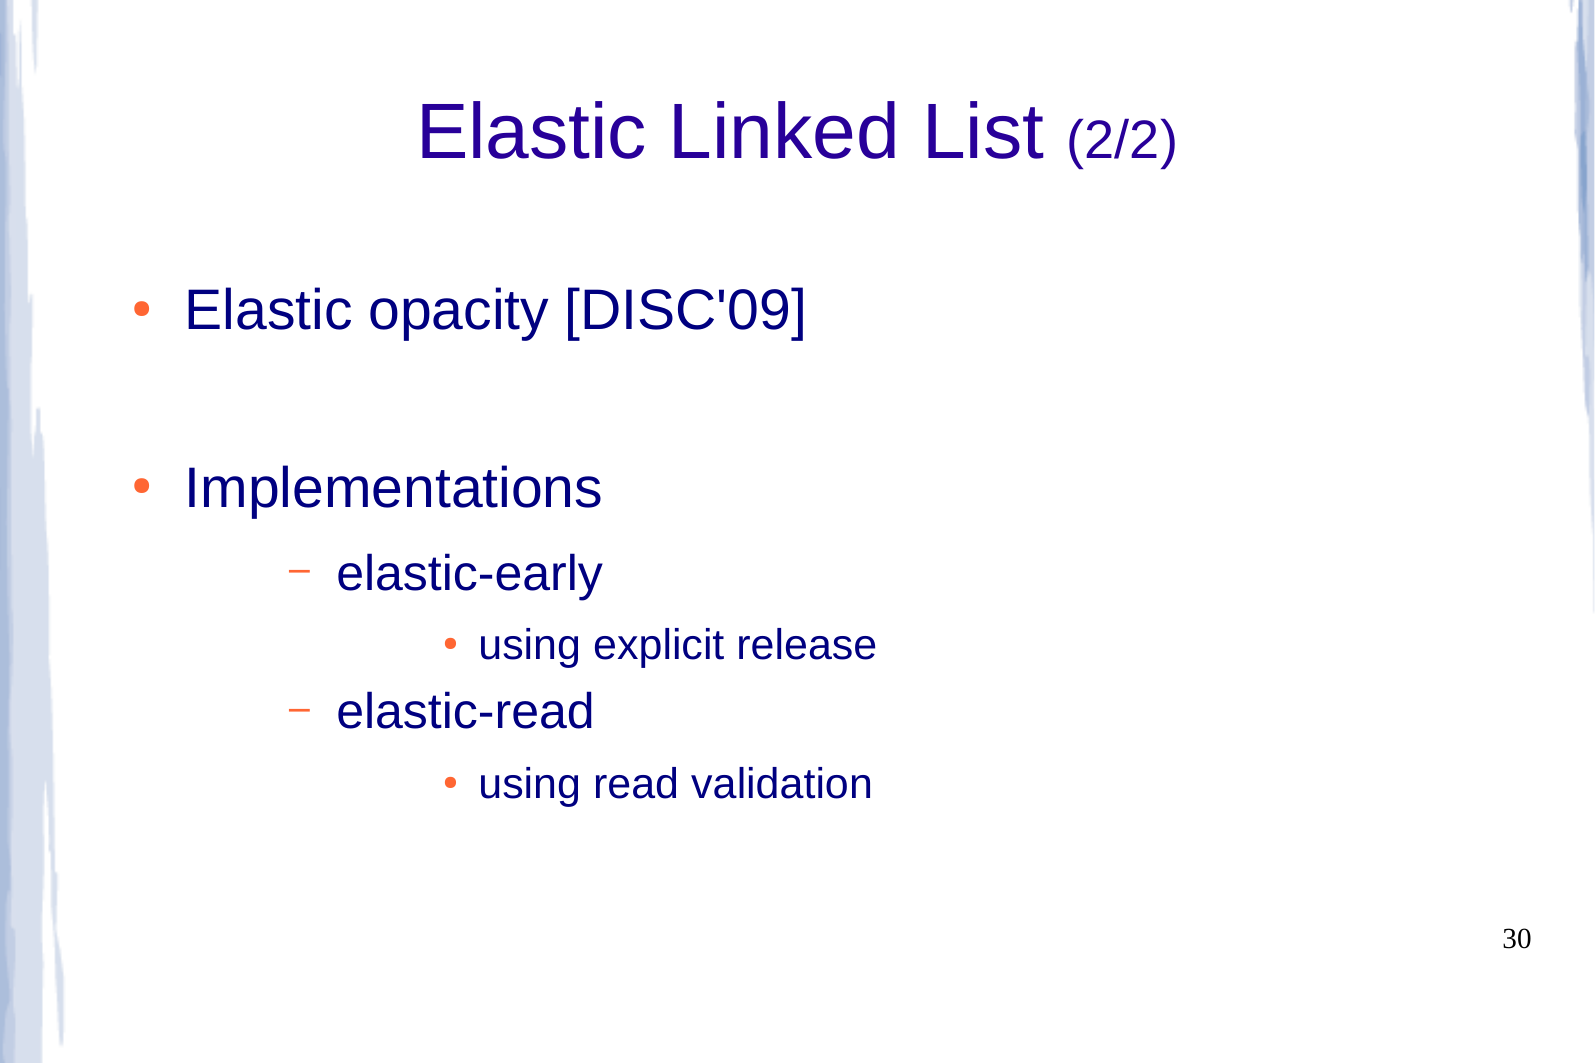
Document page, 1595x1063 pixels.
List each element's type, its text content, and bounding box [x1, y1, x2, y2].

title Elastic Linked List (2/2) [79, 49, 1515, 213]
list Elastic opacity [DISC'09] Implementations elastic-early using explicit release elastic-read using read validation [113, 278, 1515, 966]
picture [0, 0, 1595, 1063]
